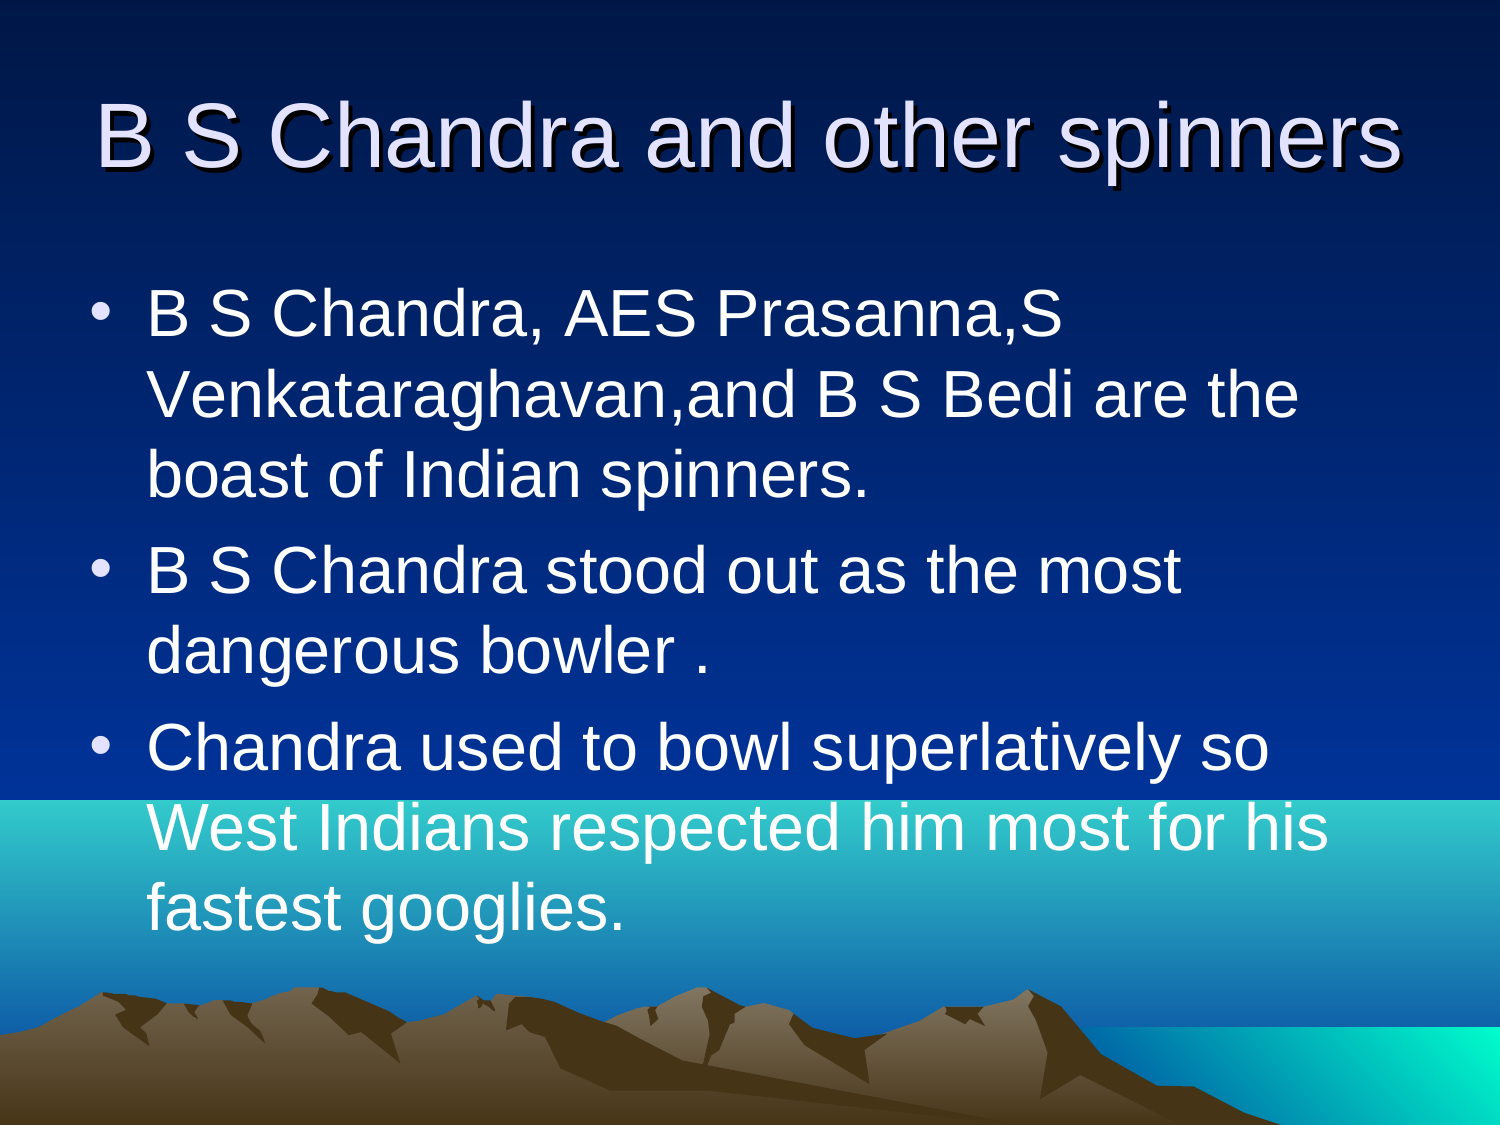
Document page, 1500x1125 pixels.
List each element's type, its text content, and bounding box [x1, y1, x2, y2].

title B S Chandra and other spinners [75, 37, 1426, 225]
list B S Chandra, AES Prasanna,S Venkataraghavan,and B S Bedi are the boast of Indian spinners. B S Chandra stood out as the most dangerous bowler . Chandra used to bowl superlatively so West Indians respected him most for his fastest googlies. [75, 262, 1426, 1048]
